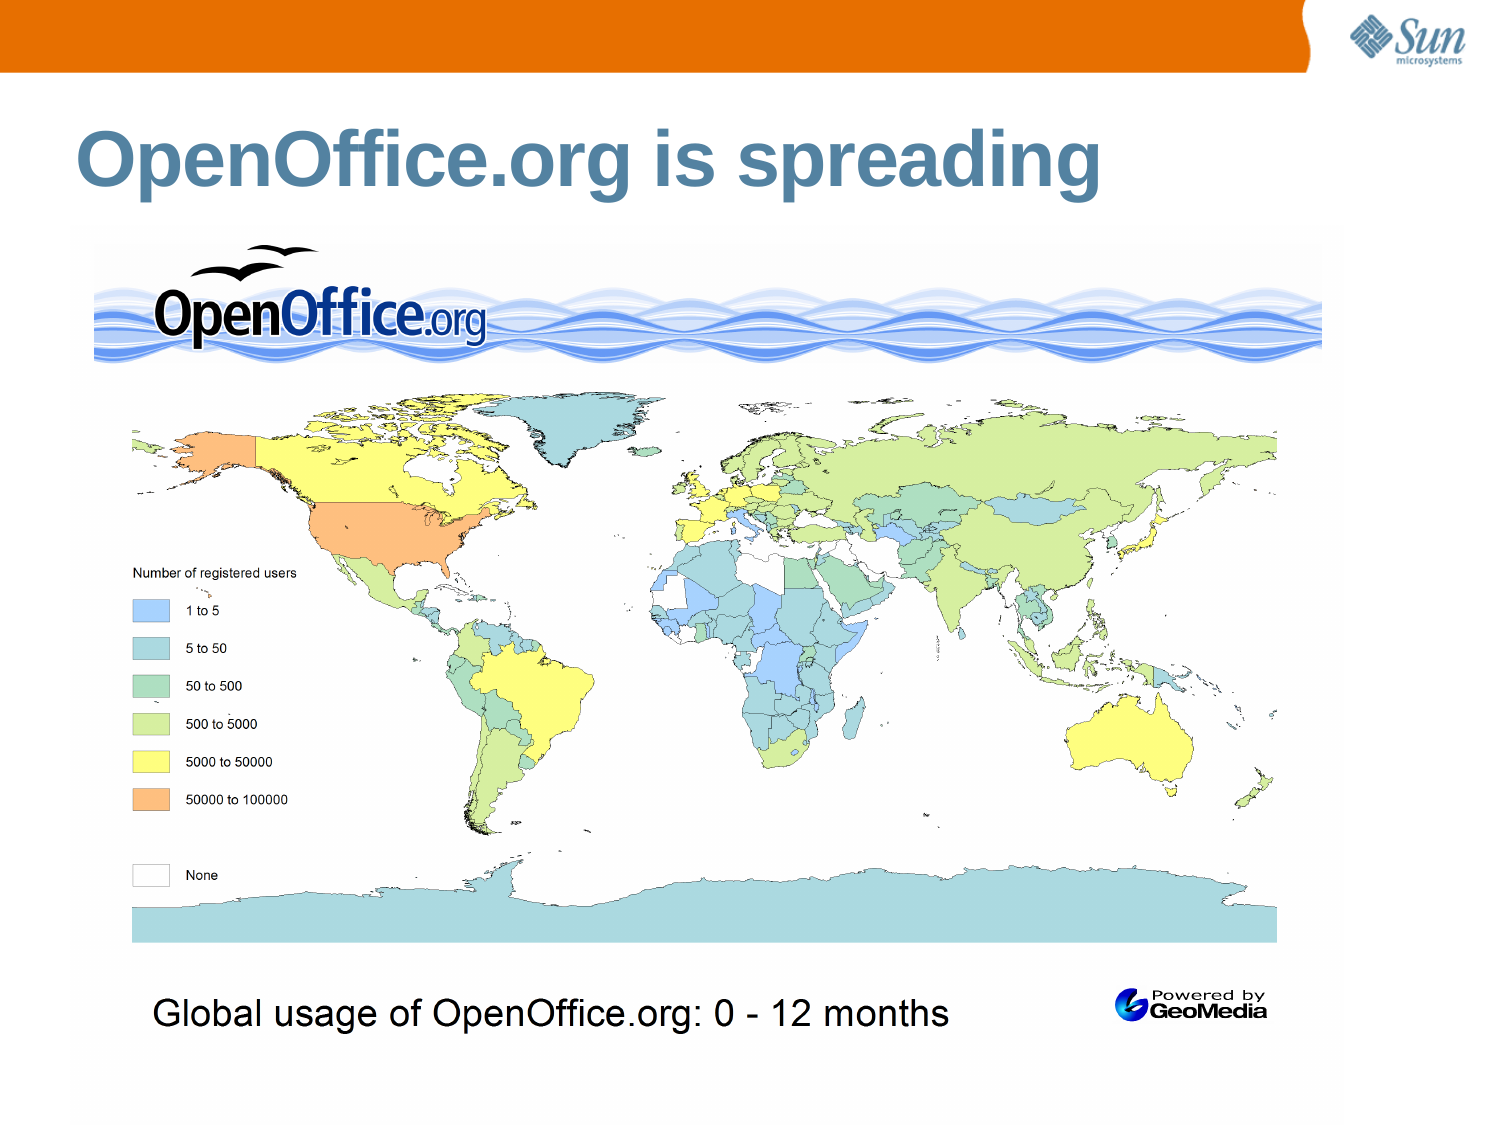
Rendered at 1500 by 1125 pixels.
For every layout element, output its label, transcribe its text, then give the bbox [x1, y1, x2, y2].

picture [0, 0, 1500, 75]
picture [70, 225, 1344, 1125]
title OpenOffice.org is spreading [75, 122, 1438, 228]
